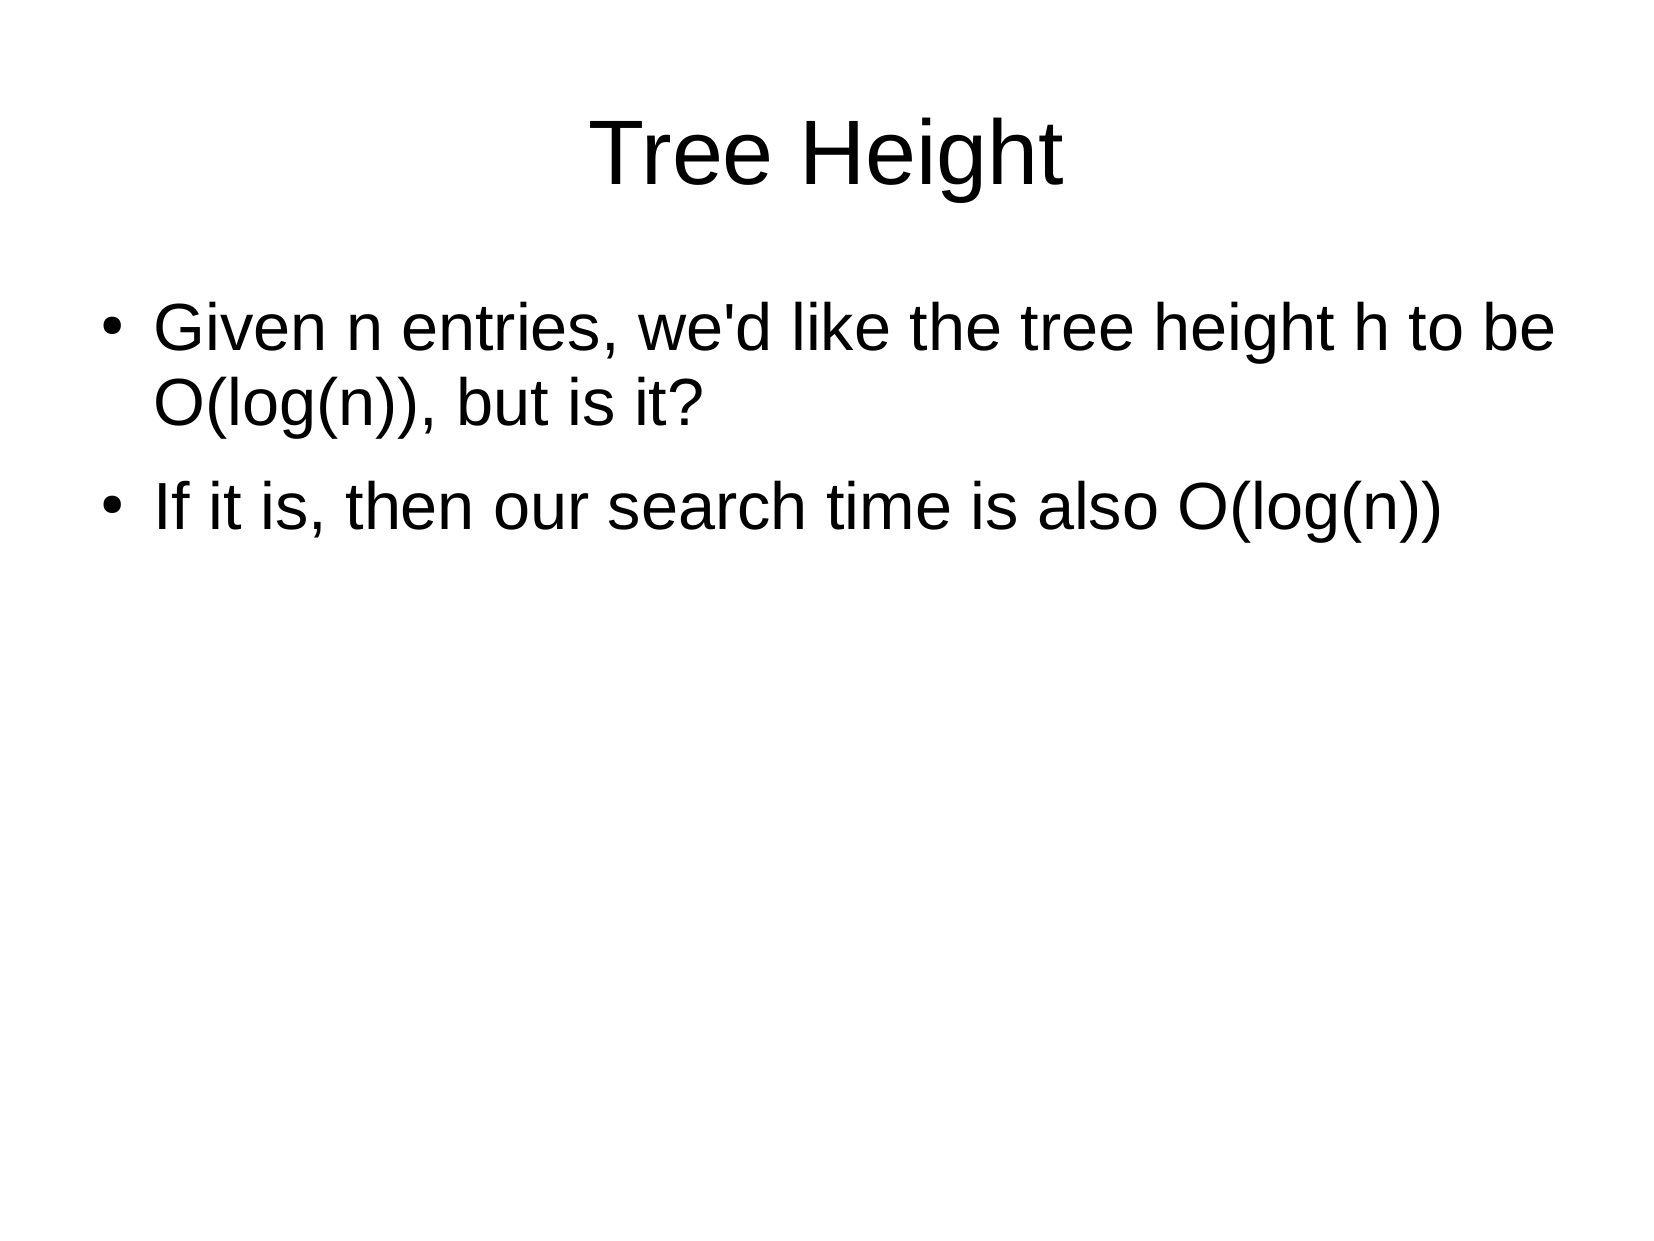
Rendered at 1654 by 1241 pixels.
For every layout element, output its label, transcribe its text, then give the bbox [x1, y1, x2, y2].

list Given n entries, we'd like the tree height h to be O(log(n)), but is it? If it is, then our search time is also O(log(n)) [82, 290, 1571, 1094]
title Tree Height [82, 49, 1571, 257]
